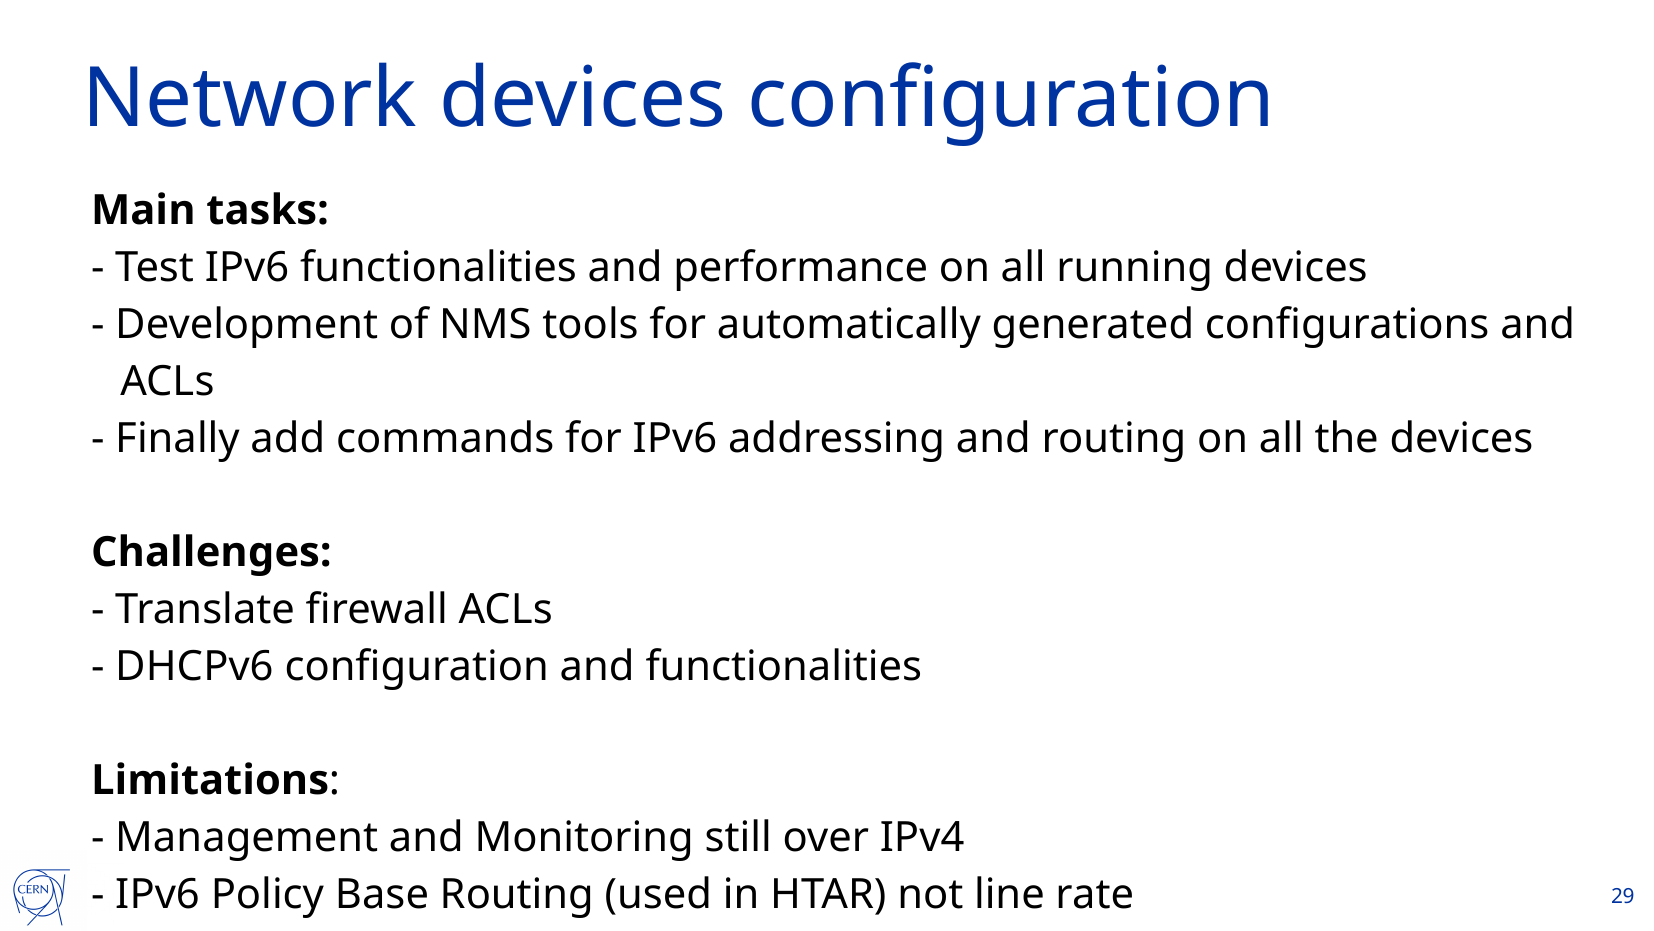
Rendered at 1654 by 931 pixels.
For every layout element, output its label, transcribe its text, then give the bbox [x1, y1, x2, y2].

picture [0, 850, 76, 931]
text_box Main tasks: - Test IPv6 functionalities and performance on all running devices - Development of NMS tools for automatically generated configurations and ACLs - Finally add commands for IPv6 addressing and routing on all the devices Challenges: - Translate firewall ACLs - DHCPv6 configuration and functionalities Limitations: - Management and Monitoring still over IPv4 - IPv6 Policy Base Routing (used in HTAR) not line rate [76, 172, 1601, 931]
title Network devices configuration [82, 37, 1571, 193]
